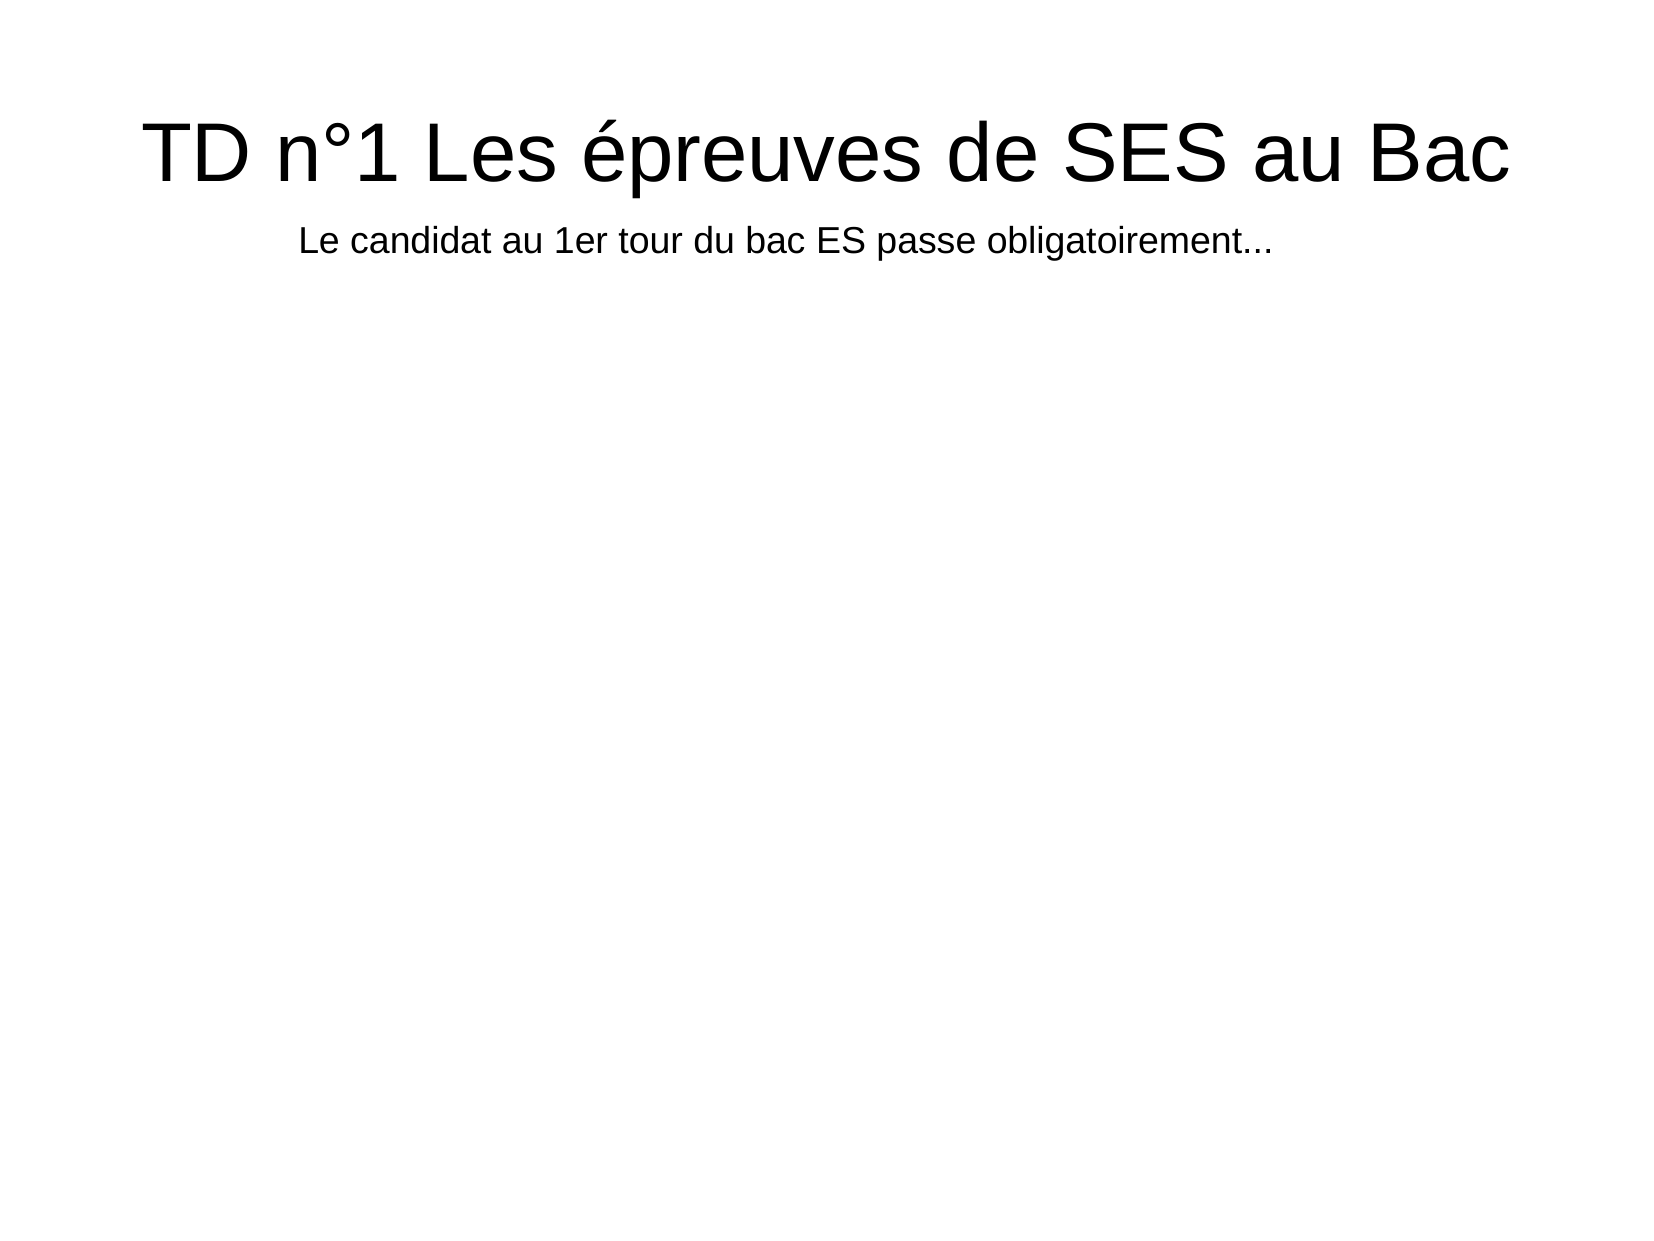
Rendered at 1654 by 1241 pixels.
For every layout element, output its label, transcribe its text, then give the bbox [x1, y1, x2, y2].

title TD n°1 Les épreuves de SES au Bac [82, 49, 1571, 257]
text_box Le candidat au 1er tour du bac ES passe obligatoirement... [283, 212, 1291, 270]
